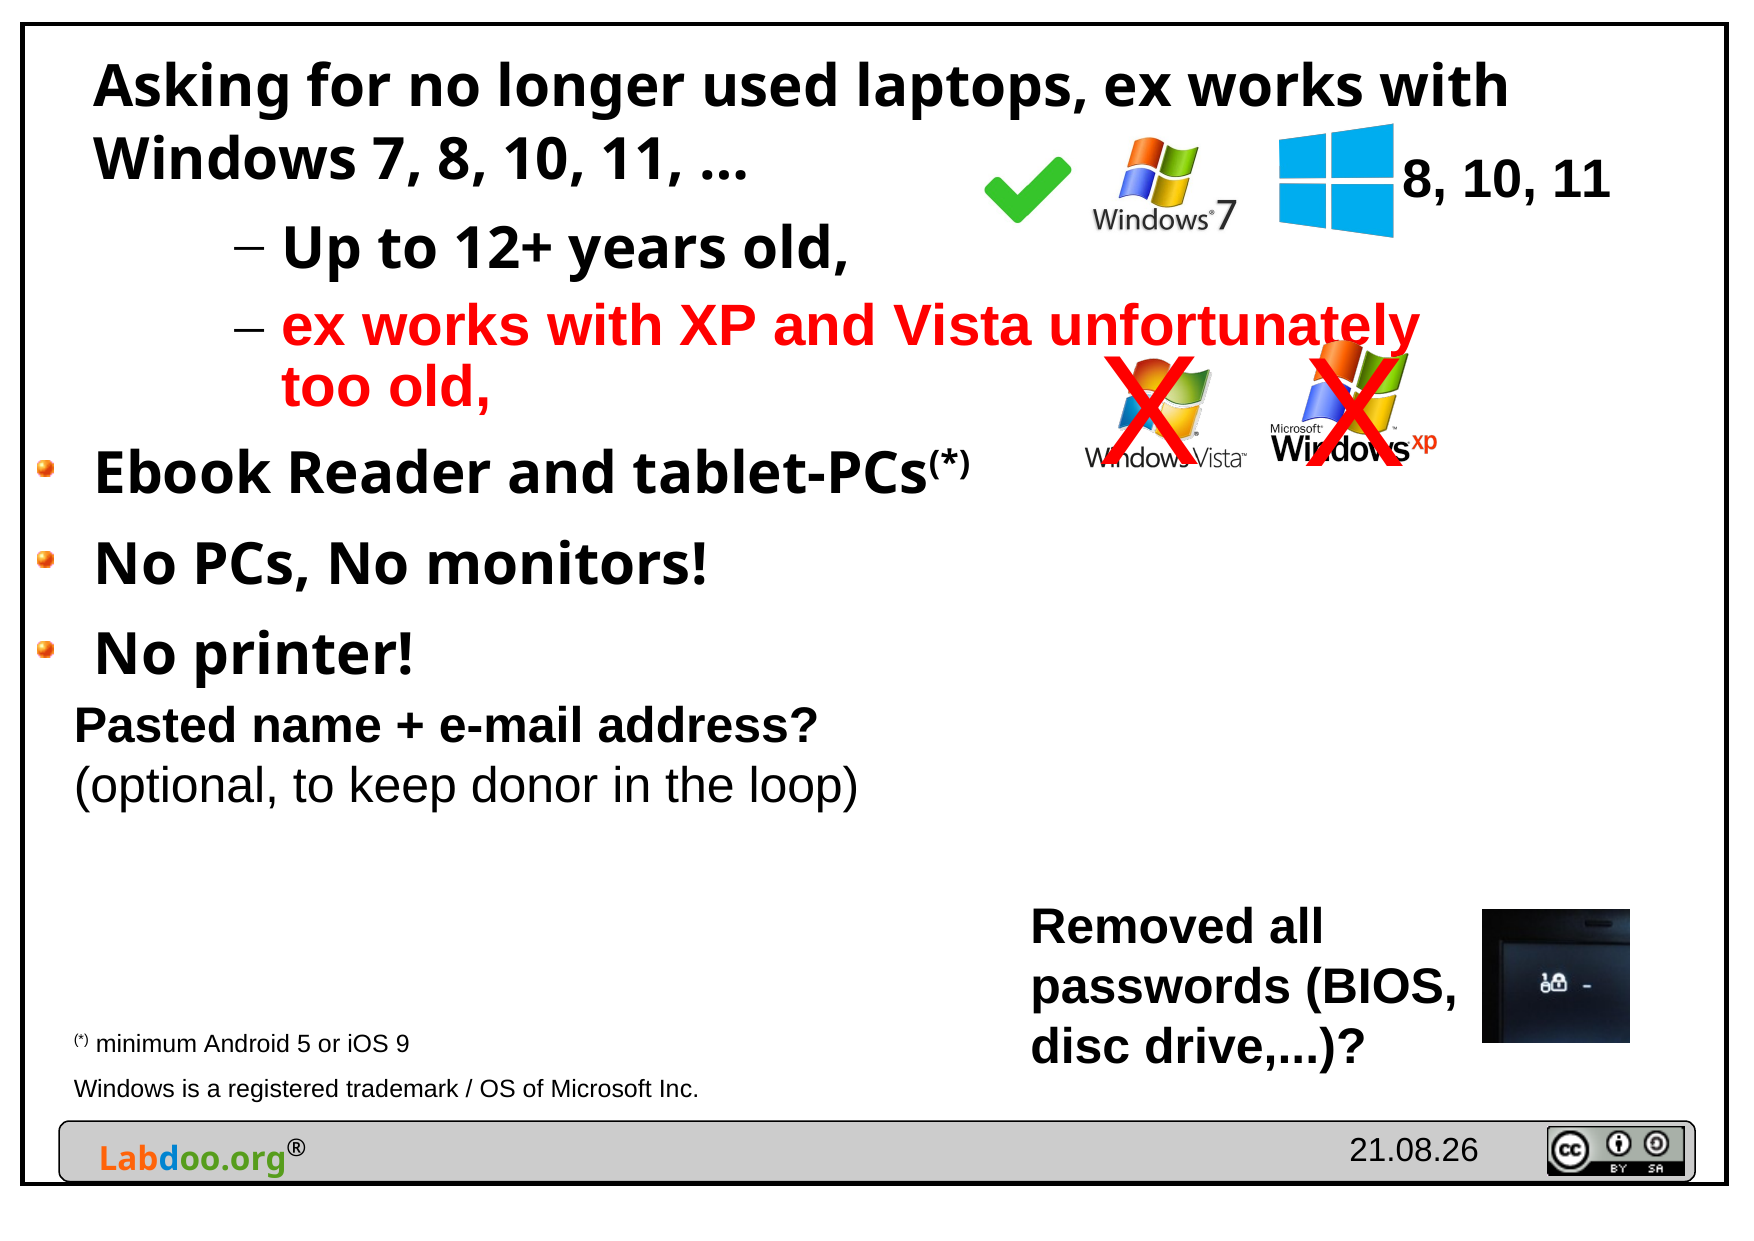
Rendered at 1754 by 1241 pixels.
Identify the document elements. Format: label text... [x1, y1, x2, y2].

text_box 8, 10, 11 [1387, 135, 1630, 219]
text_box Pasted name + e-mail address? (optional, to keep donor in the loop) [59, 685, 910, 857]
picture [1267, 336, 1287, 475]
list Asking for no longer used laptops, ex works with Windows 7, 8, 10, 11, … Up to 12+ years old, ex works with XP and Vista unfortunately too old, Ebook Reader and tablet-PCs(*) No PCs, No monitors! No printer! [37, 47, 1512, 612]
picture [1379, 336, 1441, 475]
picture [1087, 112, 1241, 254]
picture [37, 641, 54, 658]
picture [1547, 1126, 1685, 1176]
picture [1205, 321, 1257, 504]
text_box (*) minimum Android 5 or iOS 9 Windows is a registered trademark / OS of Microsoft Inc. [59, 1020, 768, 1111]
text_box X [1287, 302, 1379, 505]
text_box Removed all passwords (BIOS, disc drive,...)? [1015, 885, 1548, 1081]
picture [1074, 321, 1082, 504]
text_box Labdoo.org® [83, 1103, 1161, 1182]
picture [1279, 123, 1394, 238]
text_box X [1082, 300, 1205, 504]
picture [1548, 909, 1630, 1043]
